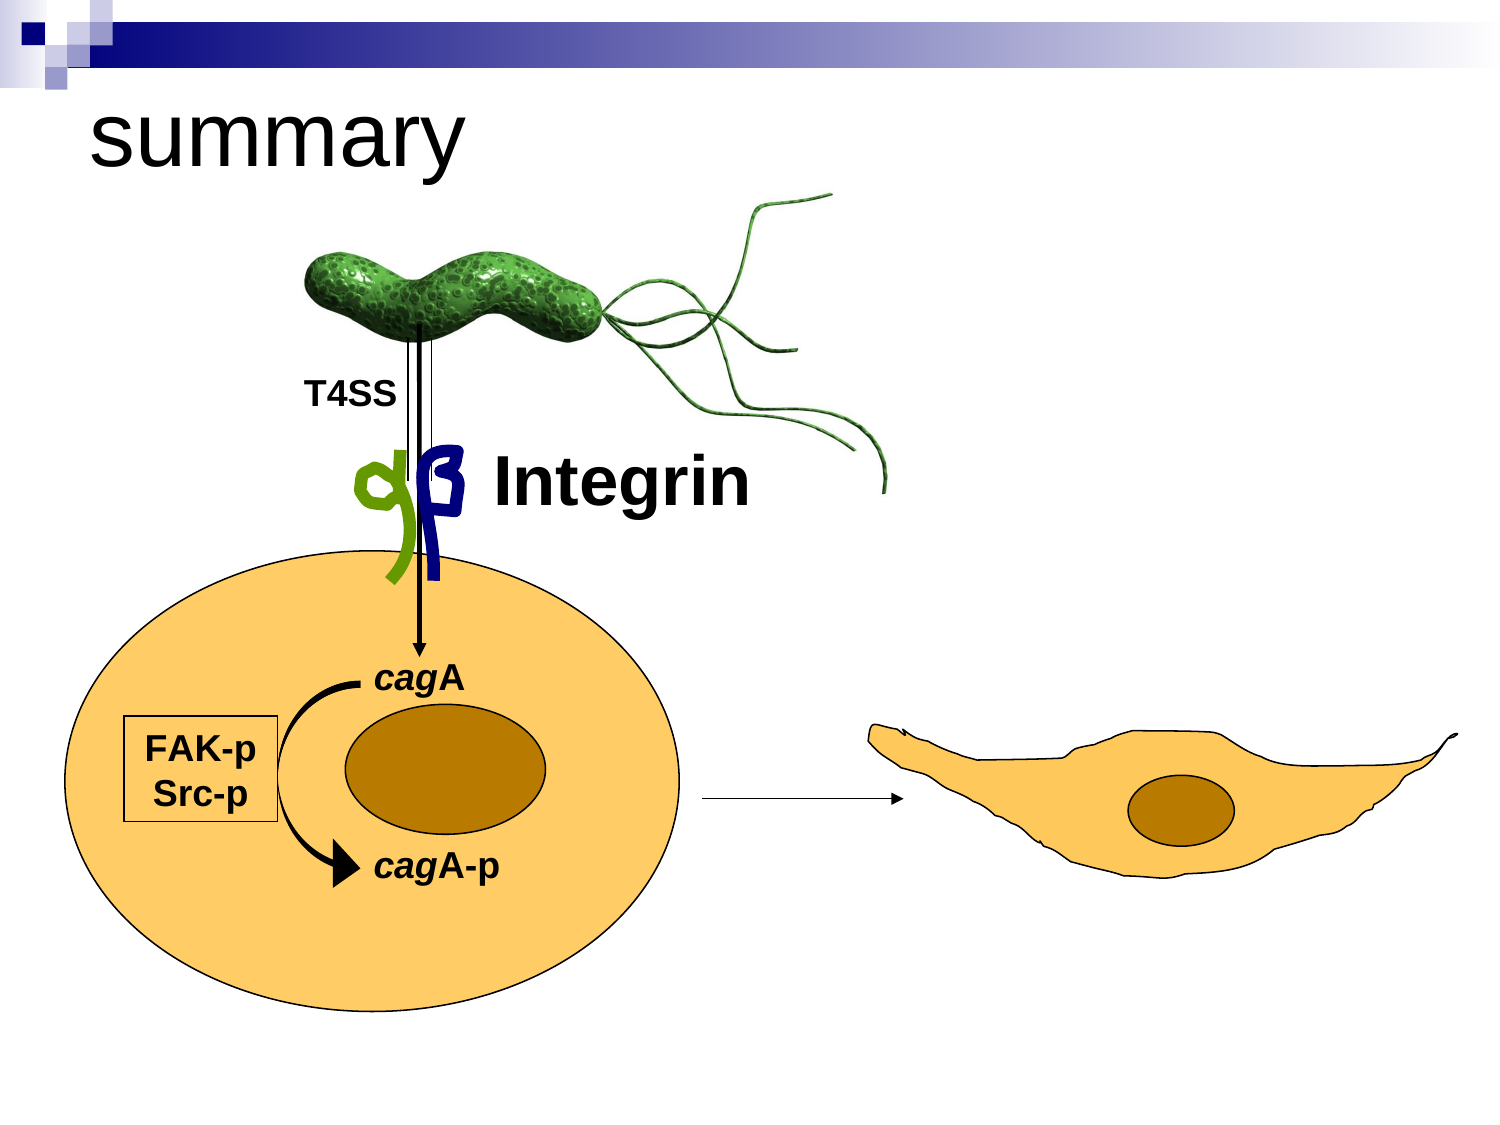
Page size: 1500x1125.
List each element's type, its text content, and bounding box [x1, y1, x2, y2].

text_box [64, 550, 680, 1012]
picture [253, 185, 927, 540]
text_box T4SS [289, 361, 420, 423]
text_box [868, 724, 1458, 879]
text_box summary [75, 75, 1426, 185]
picture [406, 423, 417, 524]
text_box FAK-p Src-p [123, 716, 278, 822]
text_box cagA [348, 645, 491, 706]
text_box cagA-p [336, 833, 538, 894]
text_box Integrin [478, 427, 774, 528]
picture [429, 458, 452, 504]
picture [367, 475, 392, 497]
